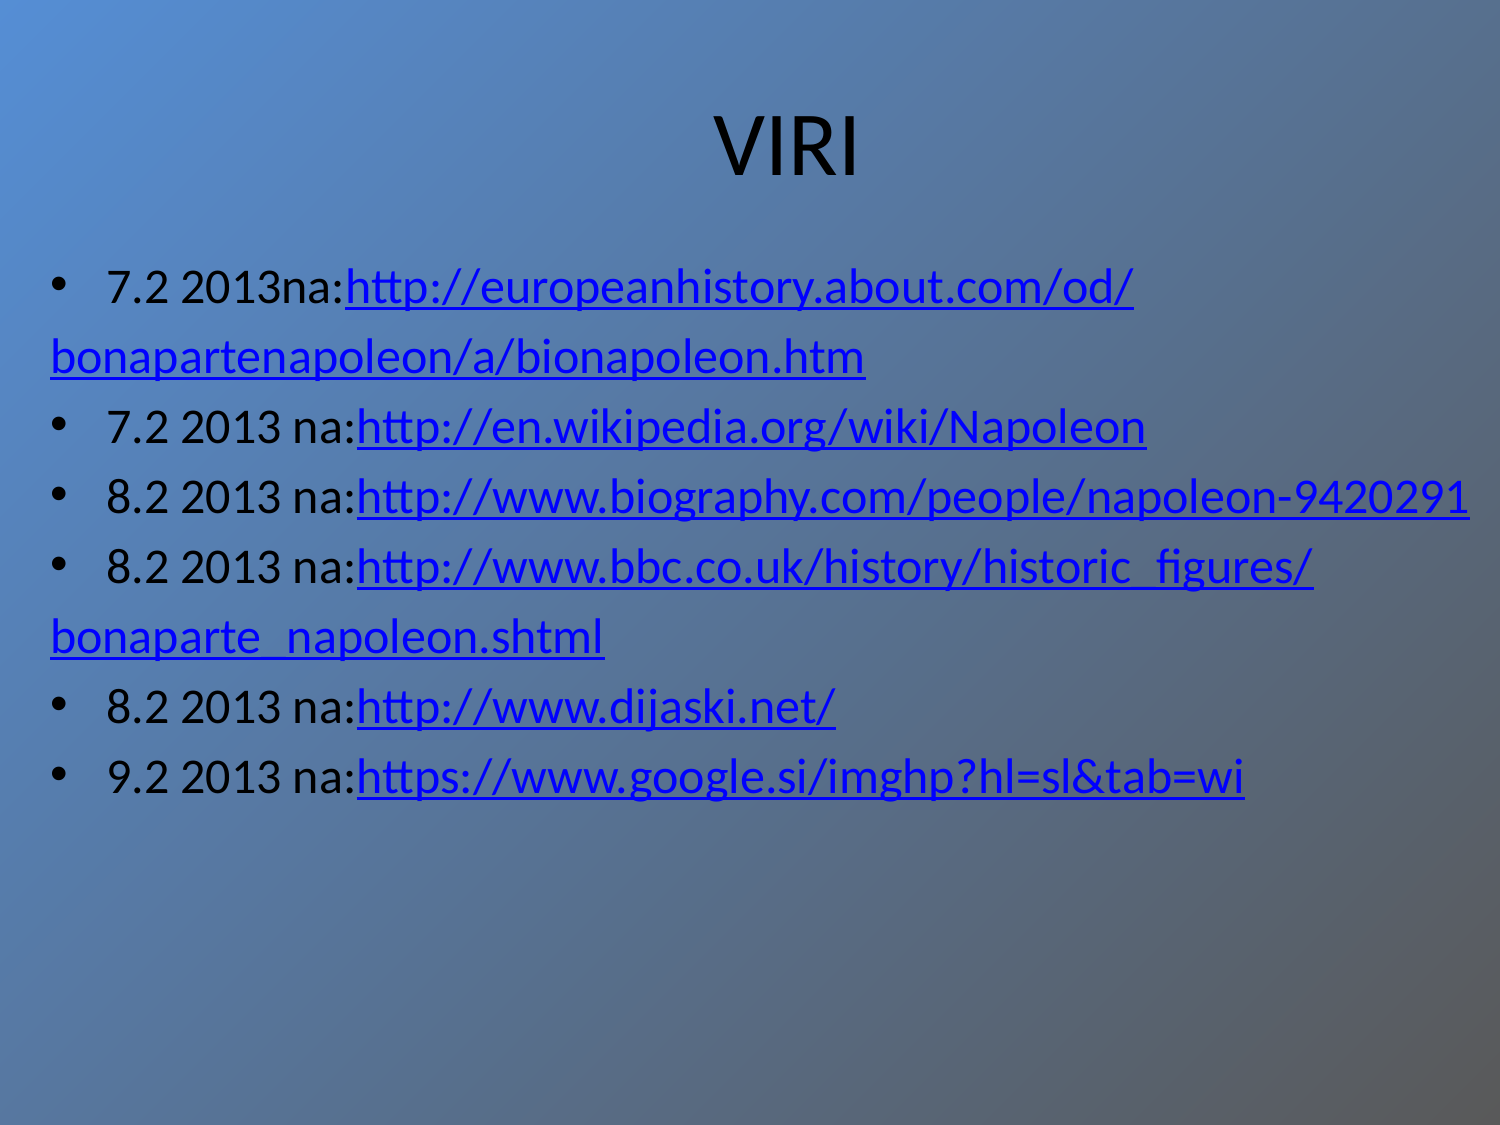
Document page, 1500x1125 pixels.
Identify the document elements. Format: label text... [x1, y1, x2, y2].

list 7.2 2013na:http://europeanhistory.about.com/od/ bonapartenapoleon/a/bionapoleon.htm 7.2 2013 na:http://en.wikipedia.org/wiki/Napoleon 8.2 2013 na:http://www.biography.com/people/napoleon-9420291 8.2 2013 na:http://www.bbc.co.uk/history/historic_figures/ bonaparte_napoleon.shtml 8.2 2013 na:http://www.dijaski.net/ 9.2 2013 na:https://www.google.si/imghp?hl=sl&tab=wi [35, 246, 1500, 989]
title VIRI [75, 45, 1425, 233]
